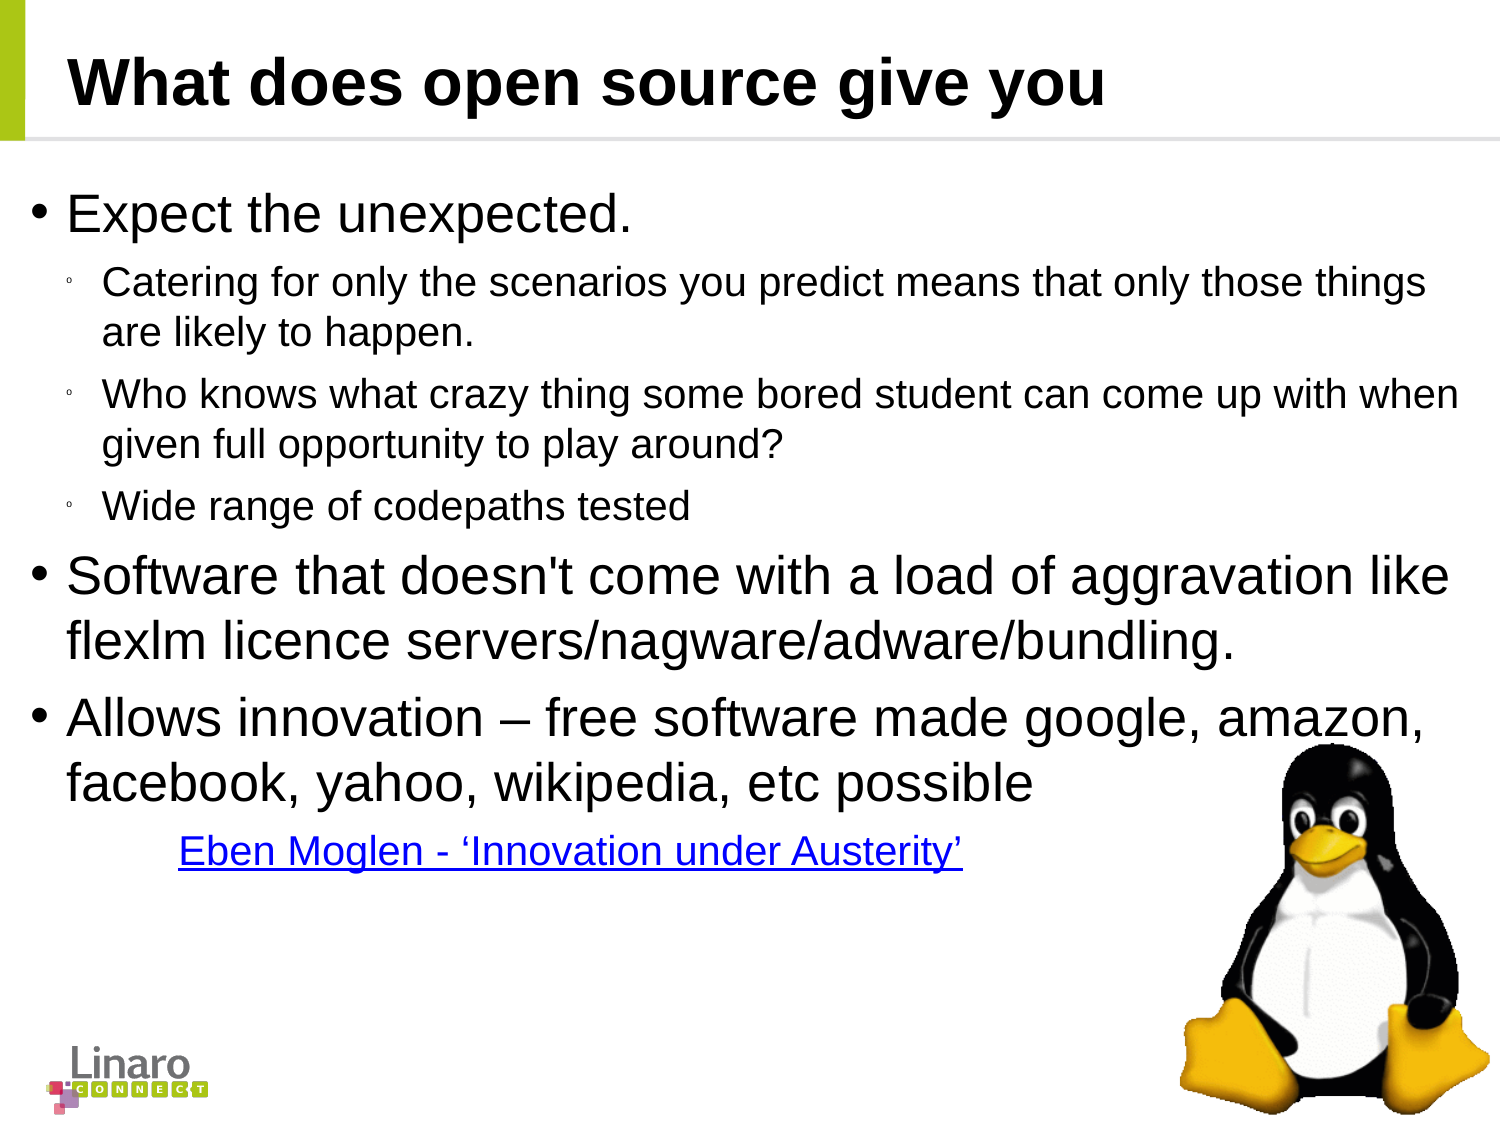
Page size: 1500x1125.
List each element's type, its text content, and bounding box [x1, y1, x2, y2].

text_box Expect the unexpected. Catering for only the scenarios you predict means that only those things are likely to happen. Who knows what crazy thing some bored student can come up with when given full opportunity to play around? Wide range of codepaths tested Software that doesn't come with a load of aggravation like flexlm licence servers/nagware/adware/bundling. Allows innovation – free software made google, amazon, facebook, yahoo, wikipedia, etc possible Eben Moglen - ‘Innovation under Austerity’ [16, 163, 1482, 1038]
text_box What does open source give you [53, 23, 1465, 136]
picture [1170, 733, 1500, 1125]
picture [39, 1041, 216, 1119]
